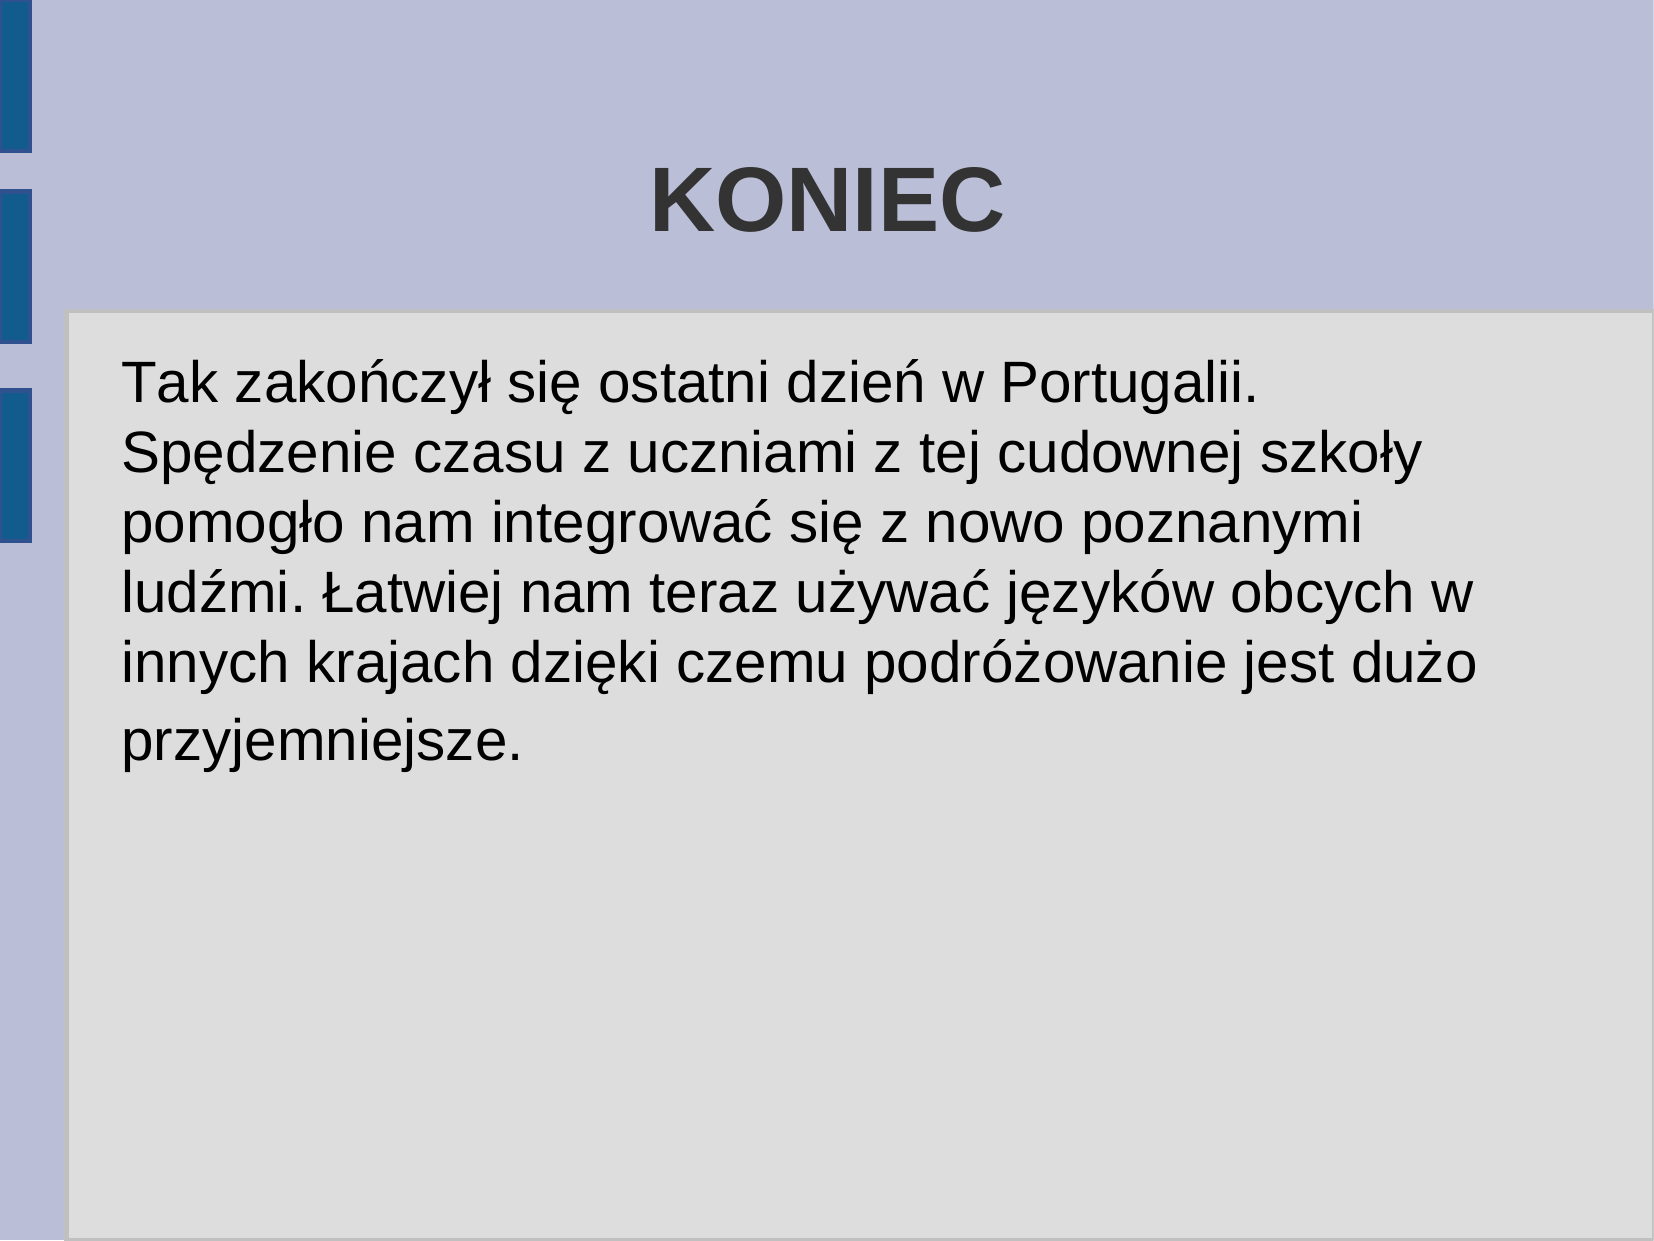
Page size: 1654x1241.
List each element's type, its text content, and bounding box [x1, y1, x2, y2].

list Tak zakończył się ostatni dzień w Portugalii. Spędzenie czasu z uczniami z tej cudownej szkoły pomogło nam integrować się z nowo poznanymi ludźmi. Łatwiej nam teraz używać języków obcych w innych krajach dzięki czemu podróżowanie jest dużo przyjemniejsze. [121, 344, 1534, 1126]
title KONIEC [121, 91, 1534, 299]
